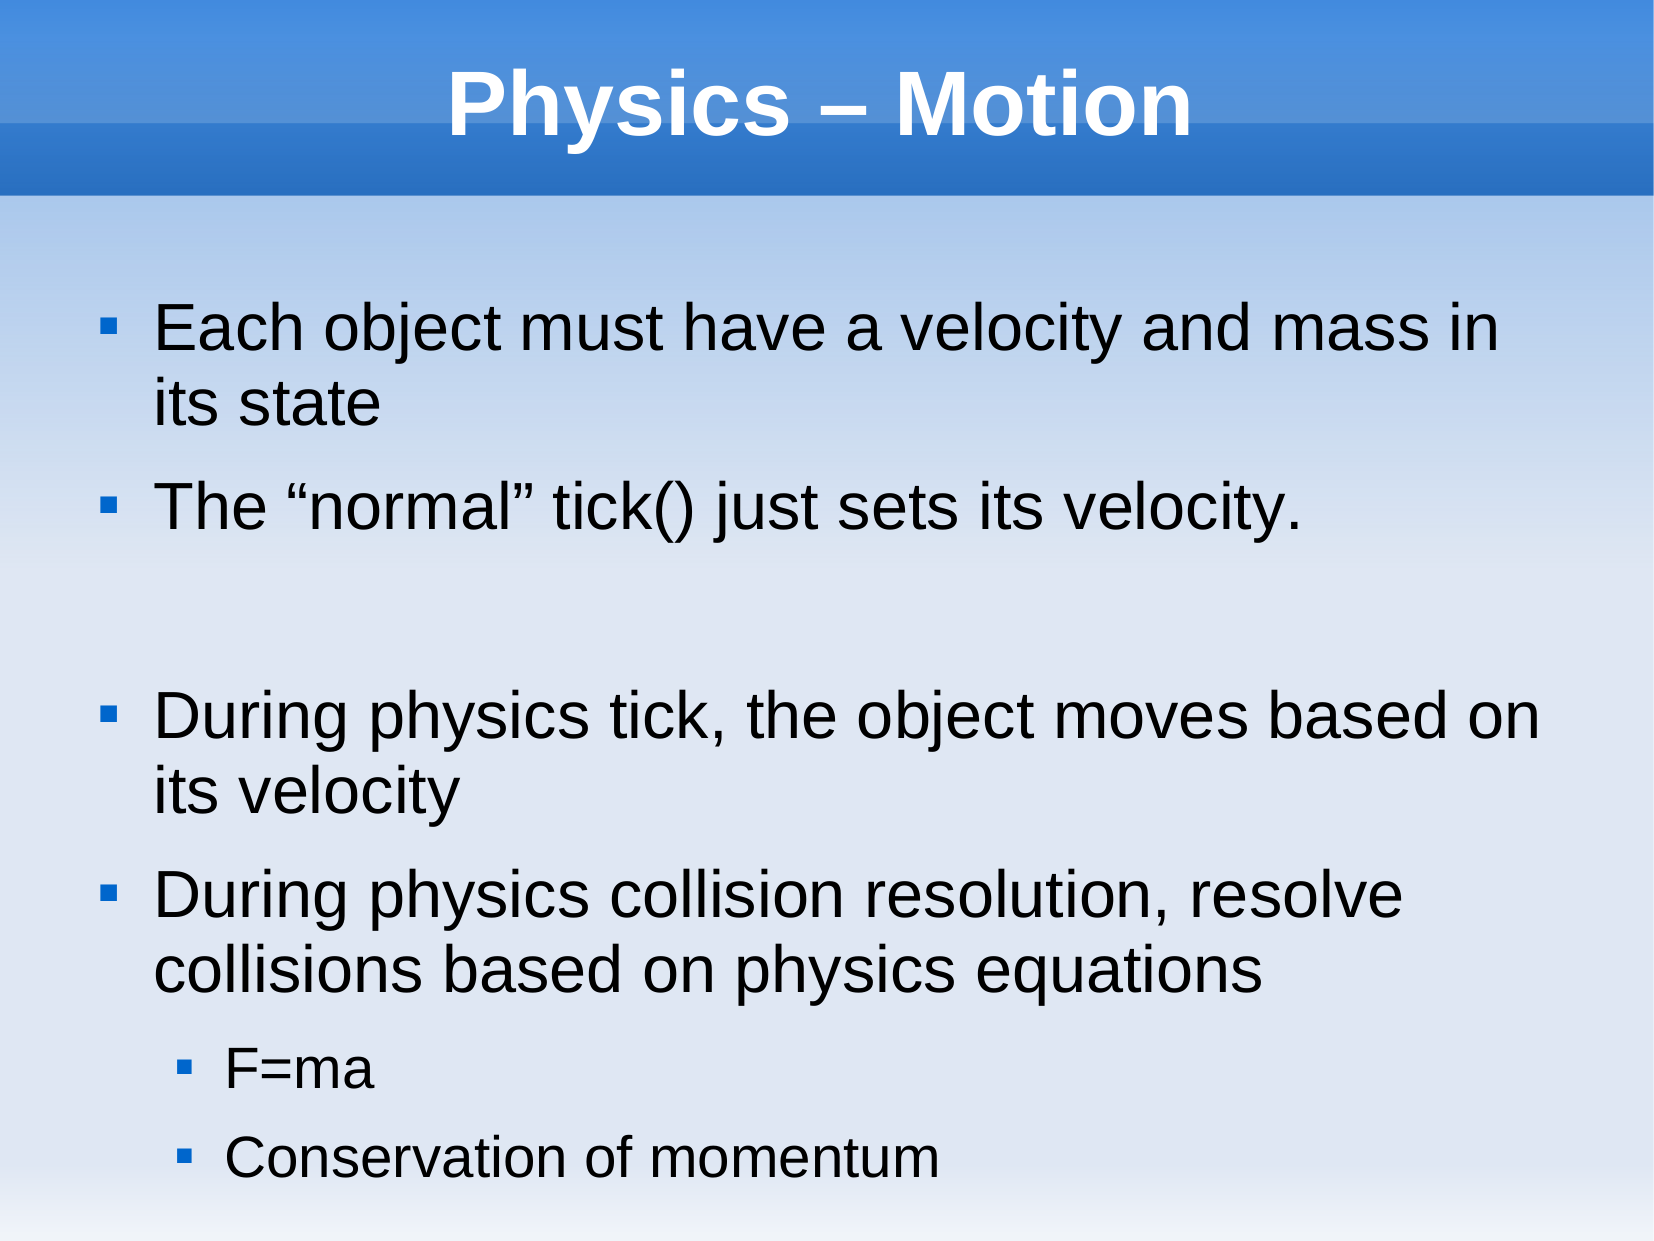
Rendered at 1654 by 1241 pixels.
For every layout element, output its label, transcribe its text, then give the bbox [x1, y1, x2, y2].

title Physics – Motion [76, 0, 1565, 208]
picture [0, 0, 1654, 1241]
list Each object must have a velocity and mass in its state The “normal” tick() just sets its velocity. During physics tick, the object moves based on its velocity During physics collision resolution, resolve collisions based on physics equations F=ma Conservation of momentum [82, 290, 1571, 1191]
